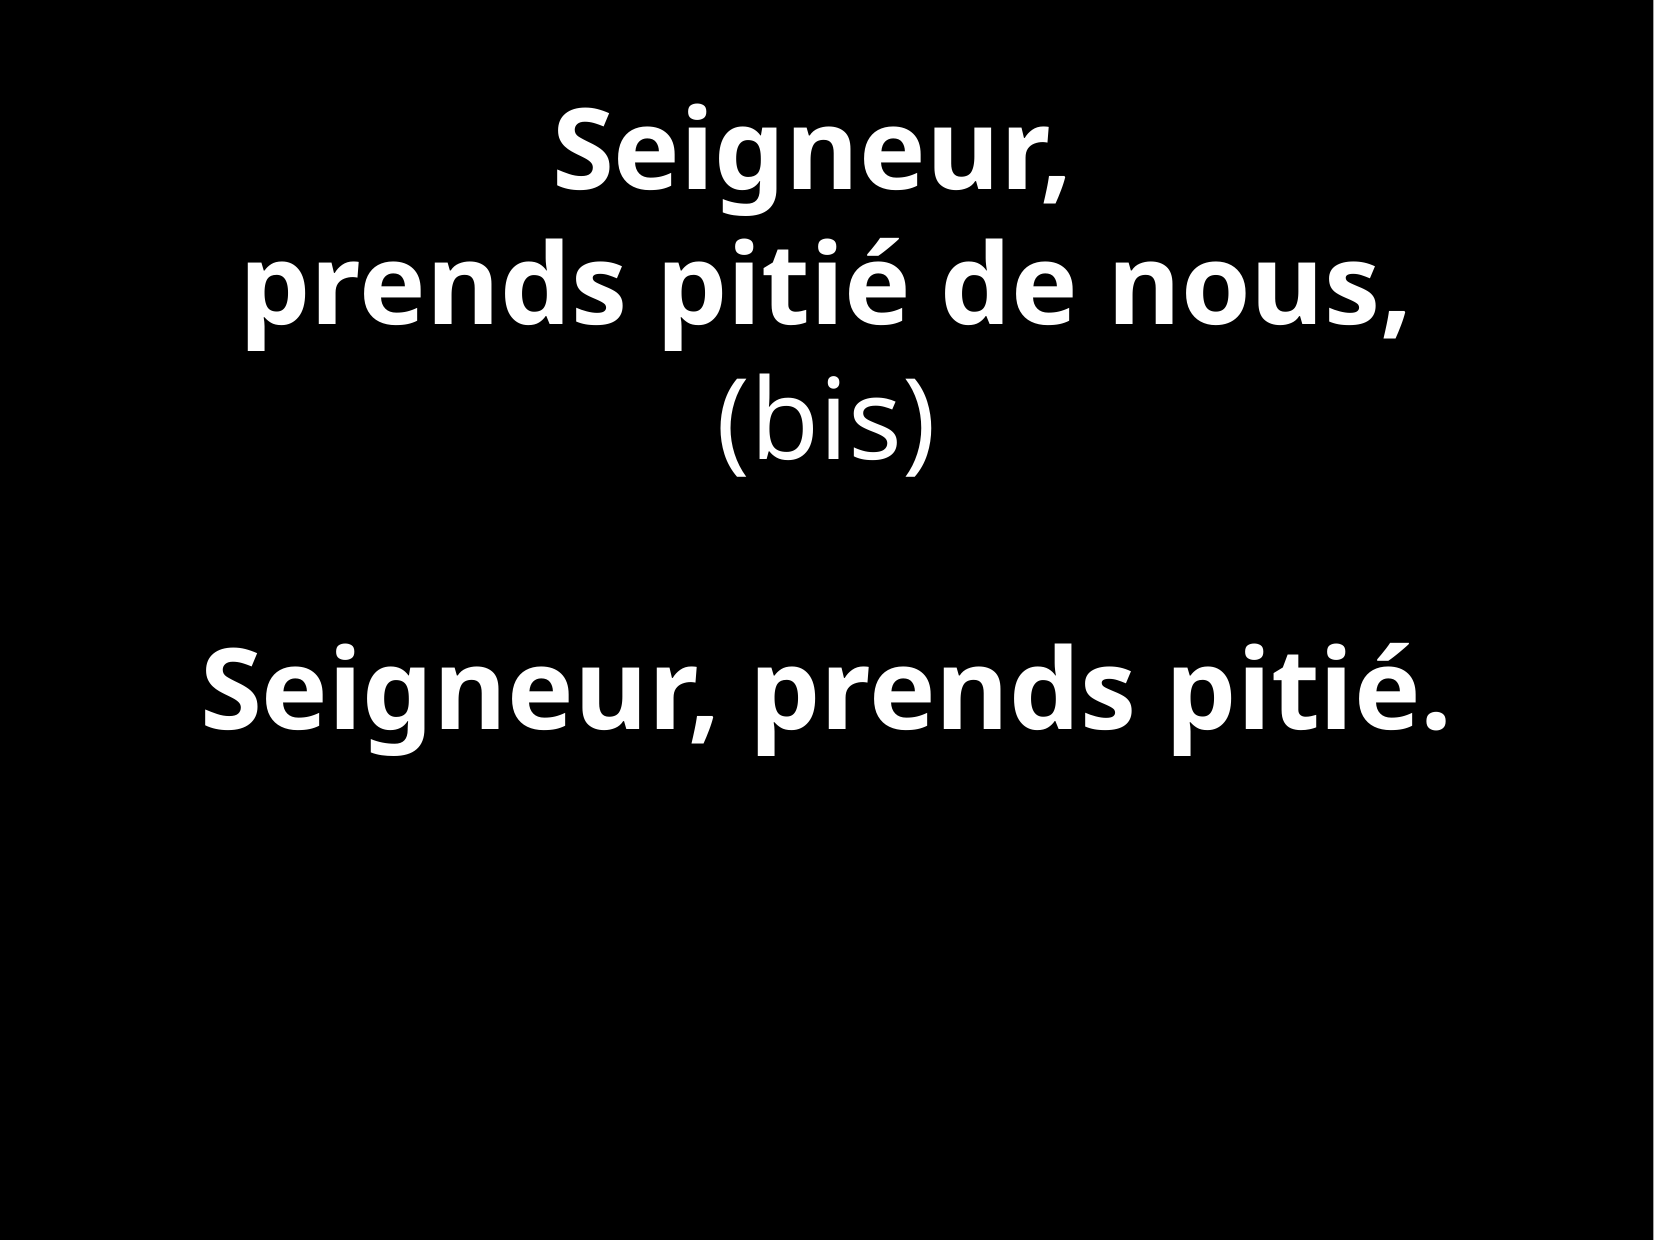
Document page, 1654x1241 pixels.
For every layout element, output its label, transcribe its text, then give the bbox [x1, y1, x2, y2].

text_box Seigneur, prends pitié de nous, (bis) Seigneur, prends pitié. [0, 12, 1654, 651]
